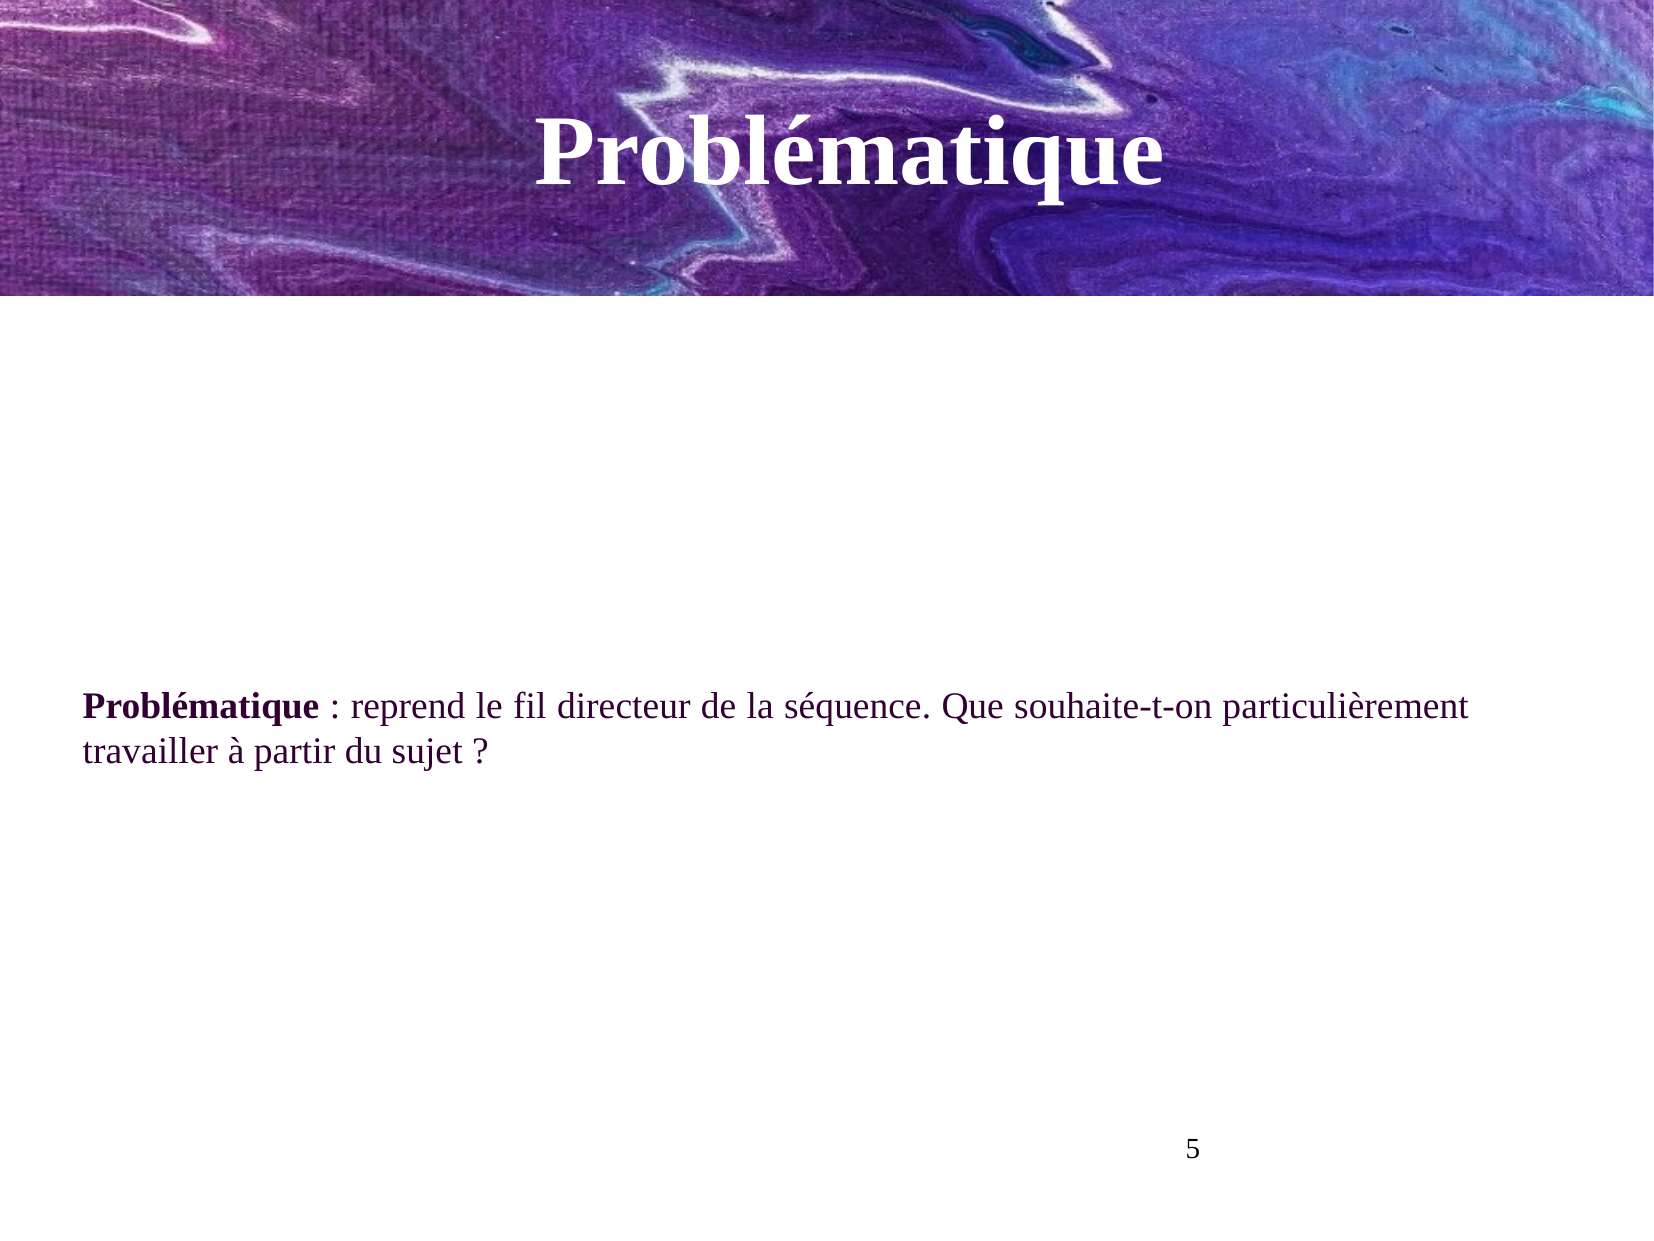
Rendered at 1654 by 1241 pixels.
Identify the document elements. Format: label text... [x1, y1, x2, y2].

picture [0, 0, 1654, 296]
text_box [1185, 1129, 1571, 1216]
title Problématique [106, 40, 1595, 249]
subtitle Problématique : reprend le fil directeur de la séquence. Que souhaite-t-on particulièrement travailler à partir du sujet ? [82, 342, 1560, 1109]
